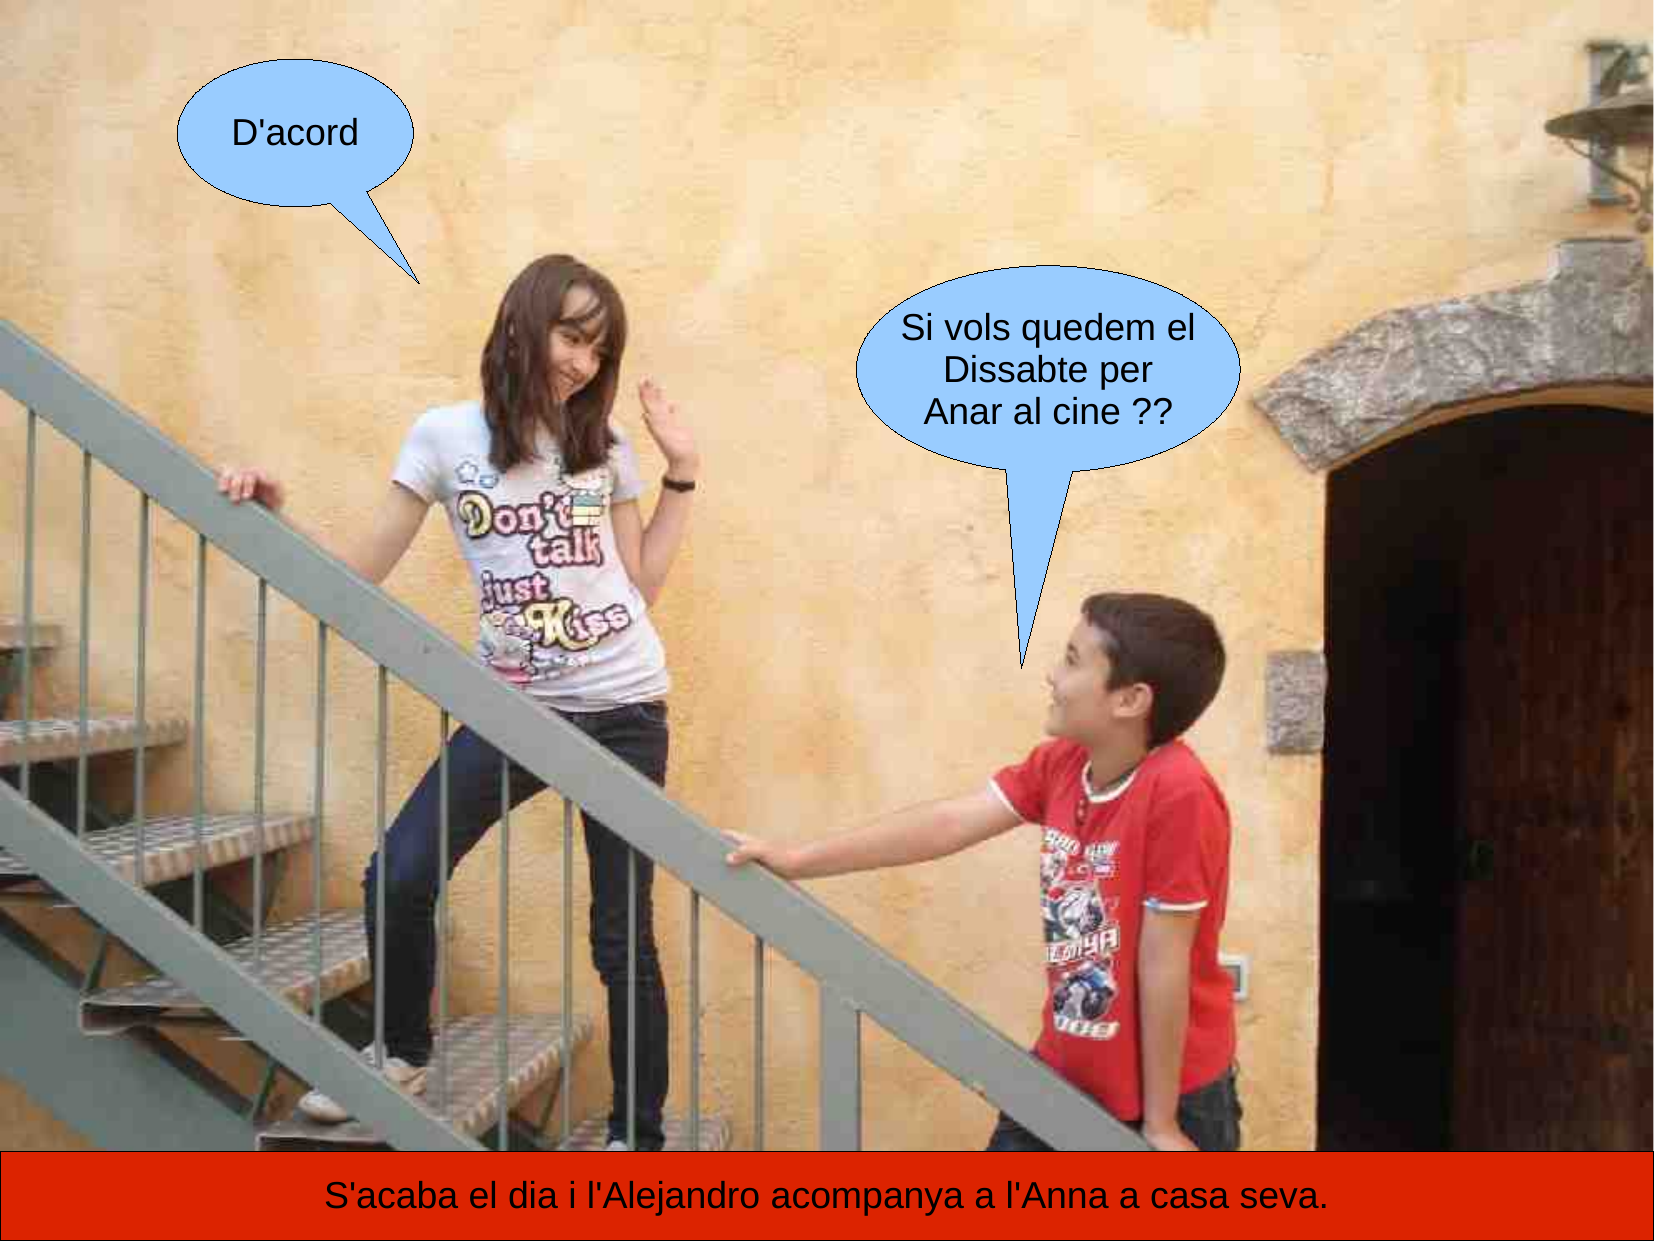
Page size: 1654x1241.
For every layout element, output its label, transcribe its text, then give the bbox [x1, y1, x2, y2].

text_box D'acord [177, 59, 420, 284]
text_box Si vols quedem el Dissabte per Anar al cine ?? [856, 265, 1241, 669]
picture [0, 0, 1654, 1151]
text_box S'acaba el dia i l'Alejandro acompanya a l'Anna a casa seva. [0, 1151, 1654, 1241]
